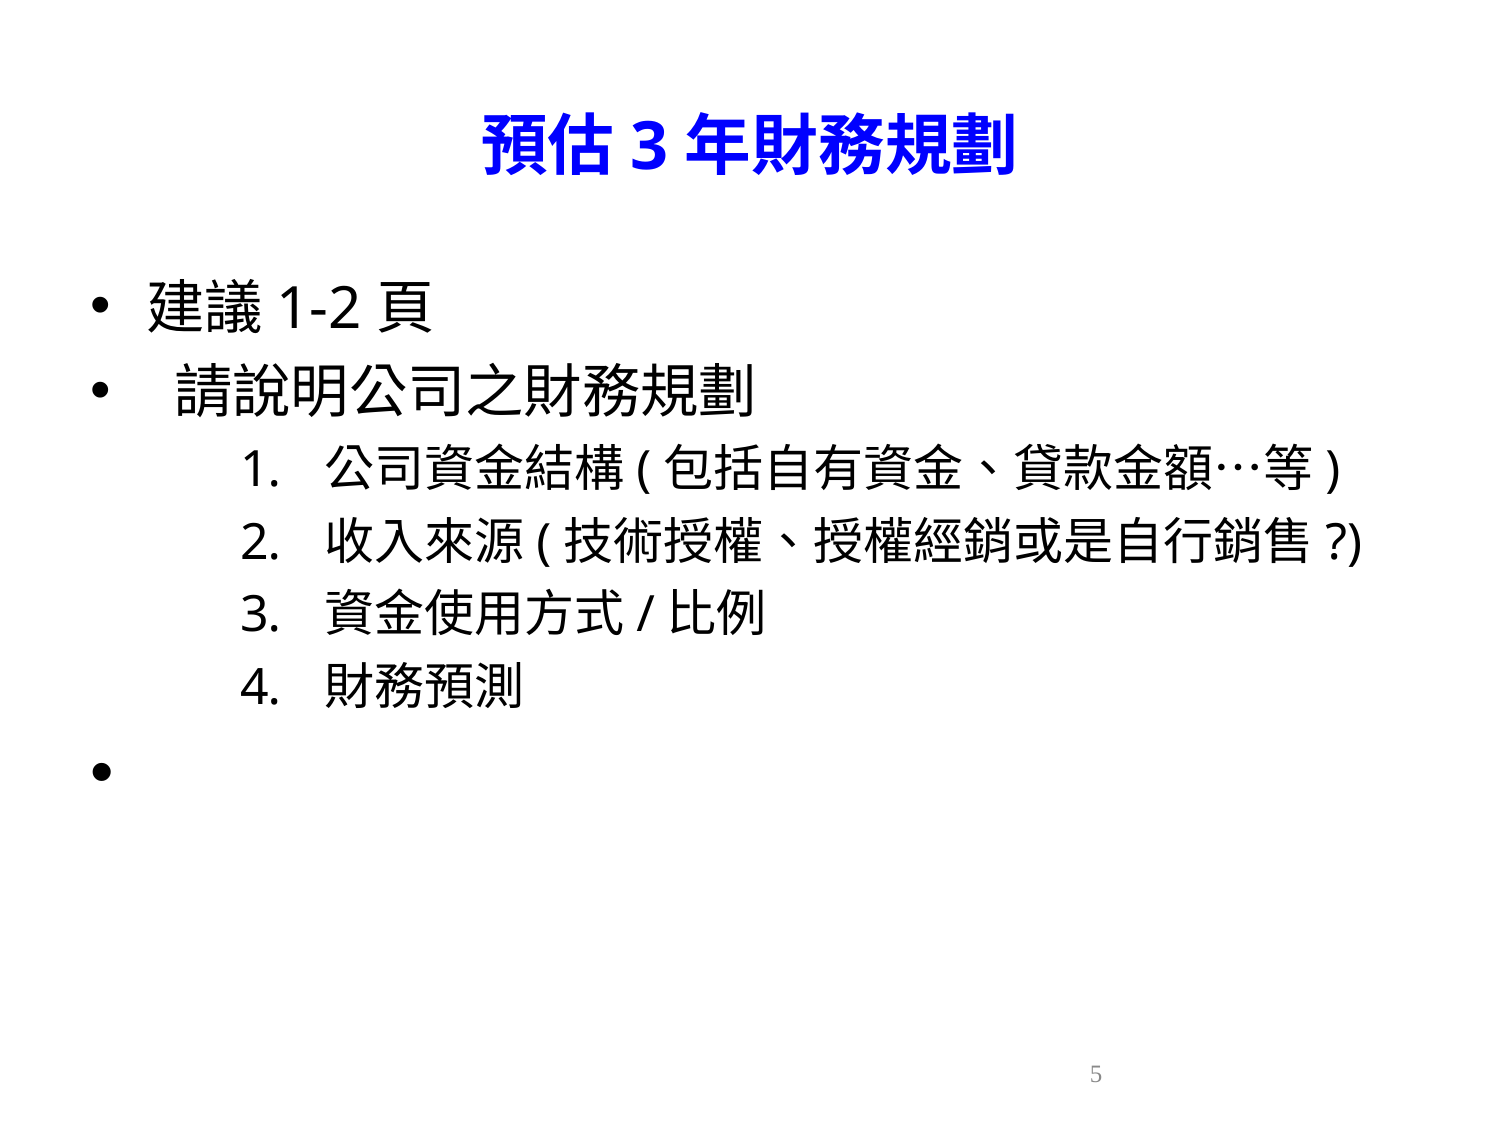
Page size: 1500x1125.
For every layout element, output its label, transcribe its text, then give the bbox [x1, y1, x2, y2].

title 預估3年財務規劃 [75, 45, 1426, 233]
text_box [1074, 1042, 1426, 1103]
list 建議1-2頁 請說明公司之財務規劃 公司資金結構(包括自有資金、貸款金額…等) 收入來源(技術授權、授權經銷或是自行銷售?) 資金使用方式/比例 財務預測 [75, 262, 1426, 1005]
